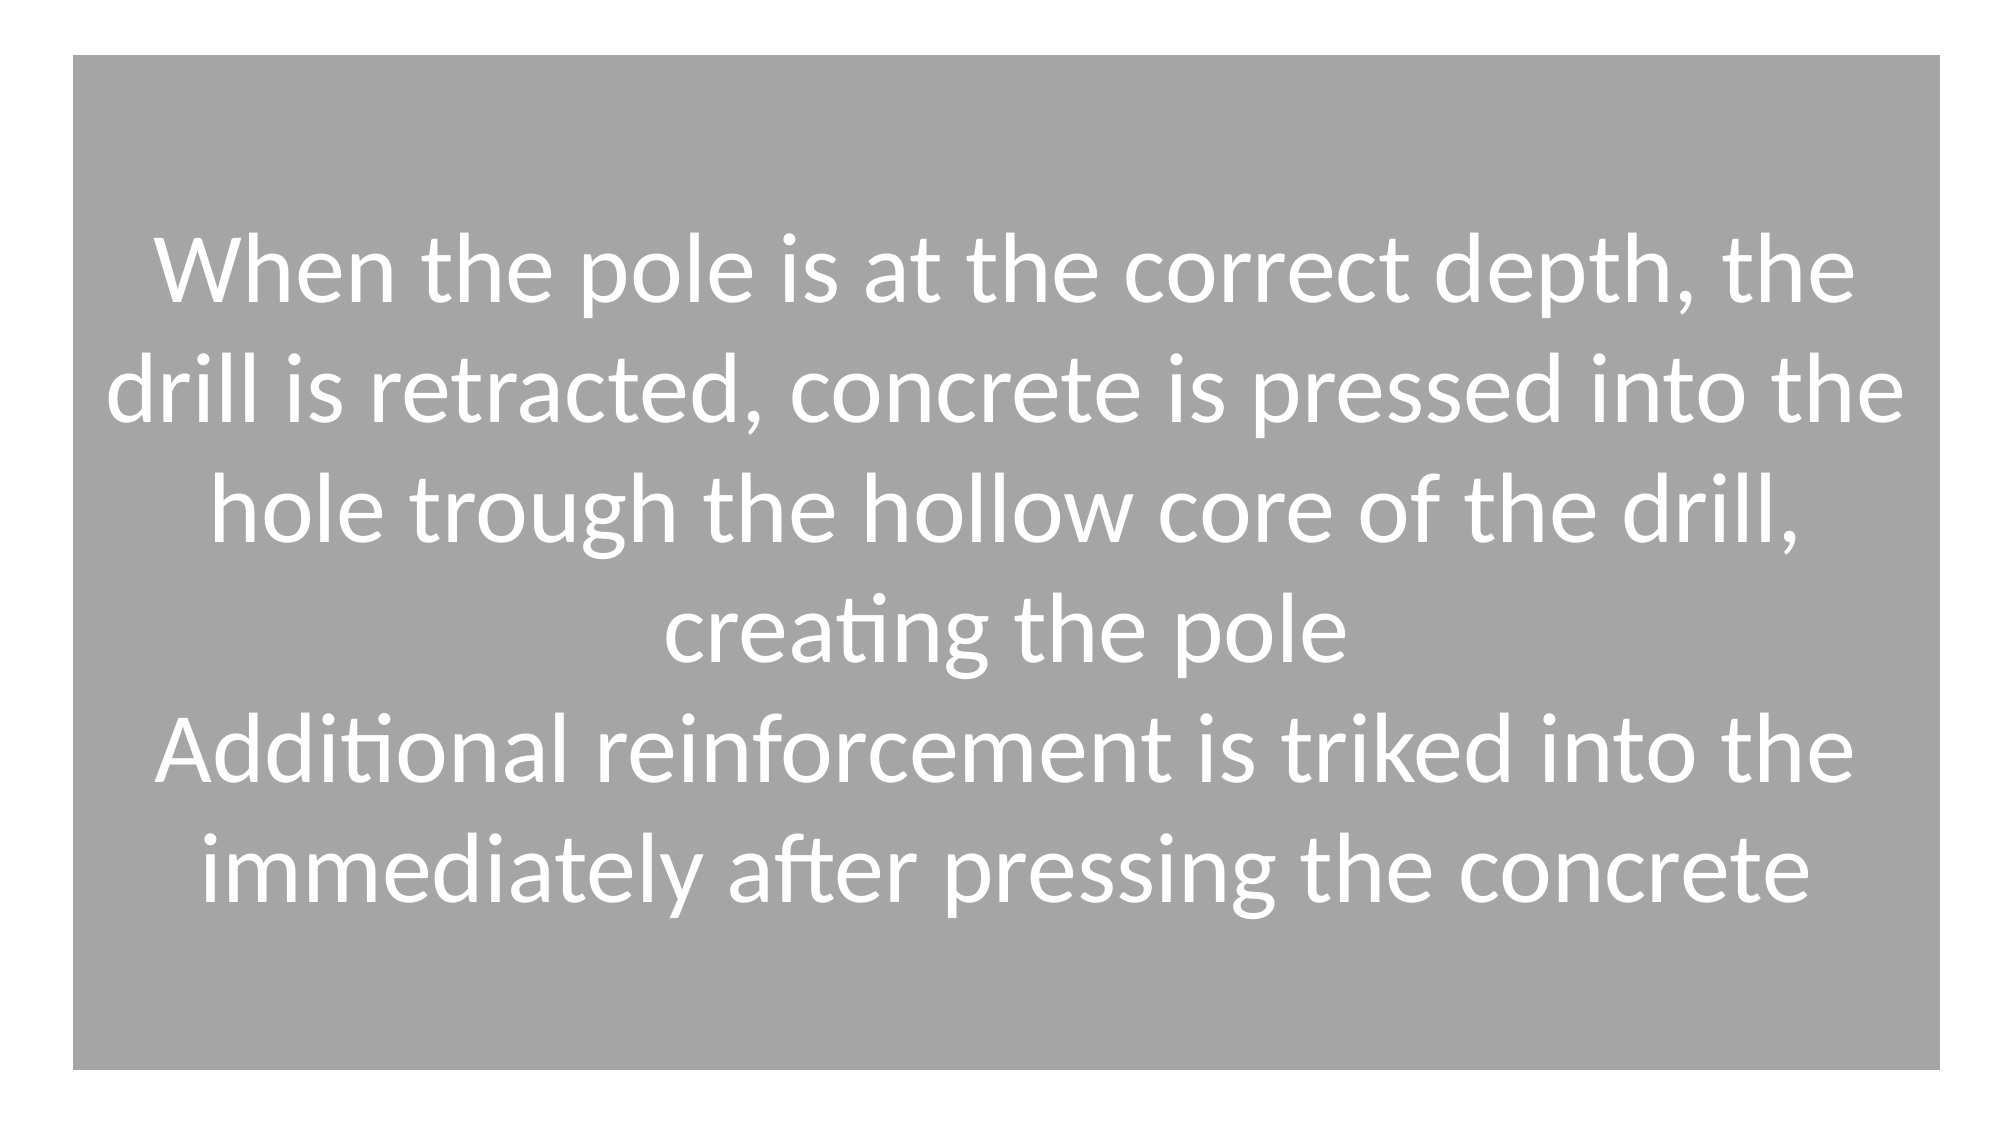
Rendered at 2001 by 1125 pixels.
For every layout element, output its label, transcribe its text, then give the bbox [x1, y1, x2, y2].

text_box When the pole is at the correct depth, the drill is retracted, concrete is pressed into the hole trough the hollow core of the drill, creating the pole Additional reinforcement is triked into the immediately after pressing the concrete [71, 54, 1941, 1072]
